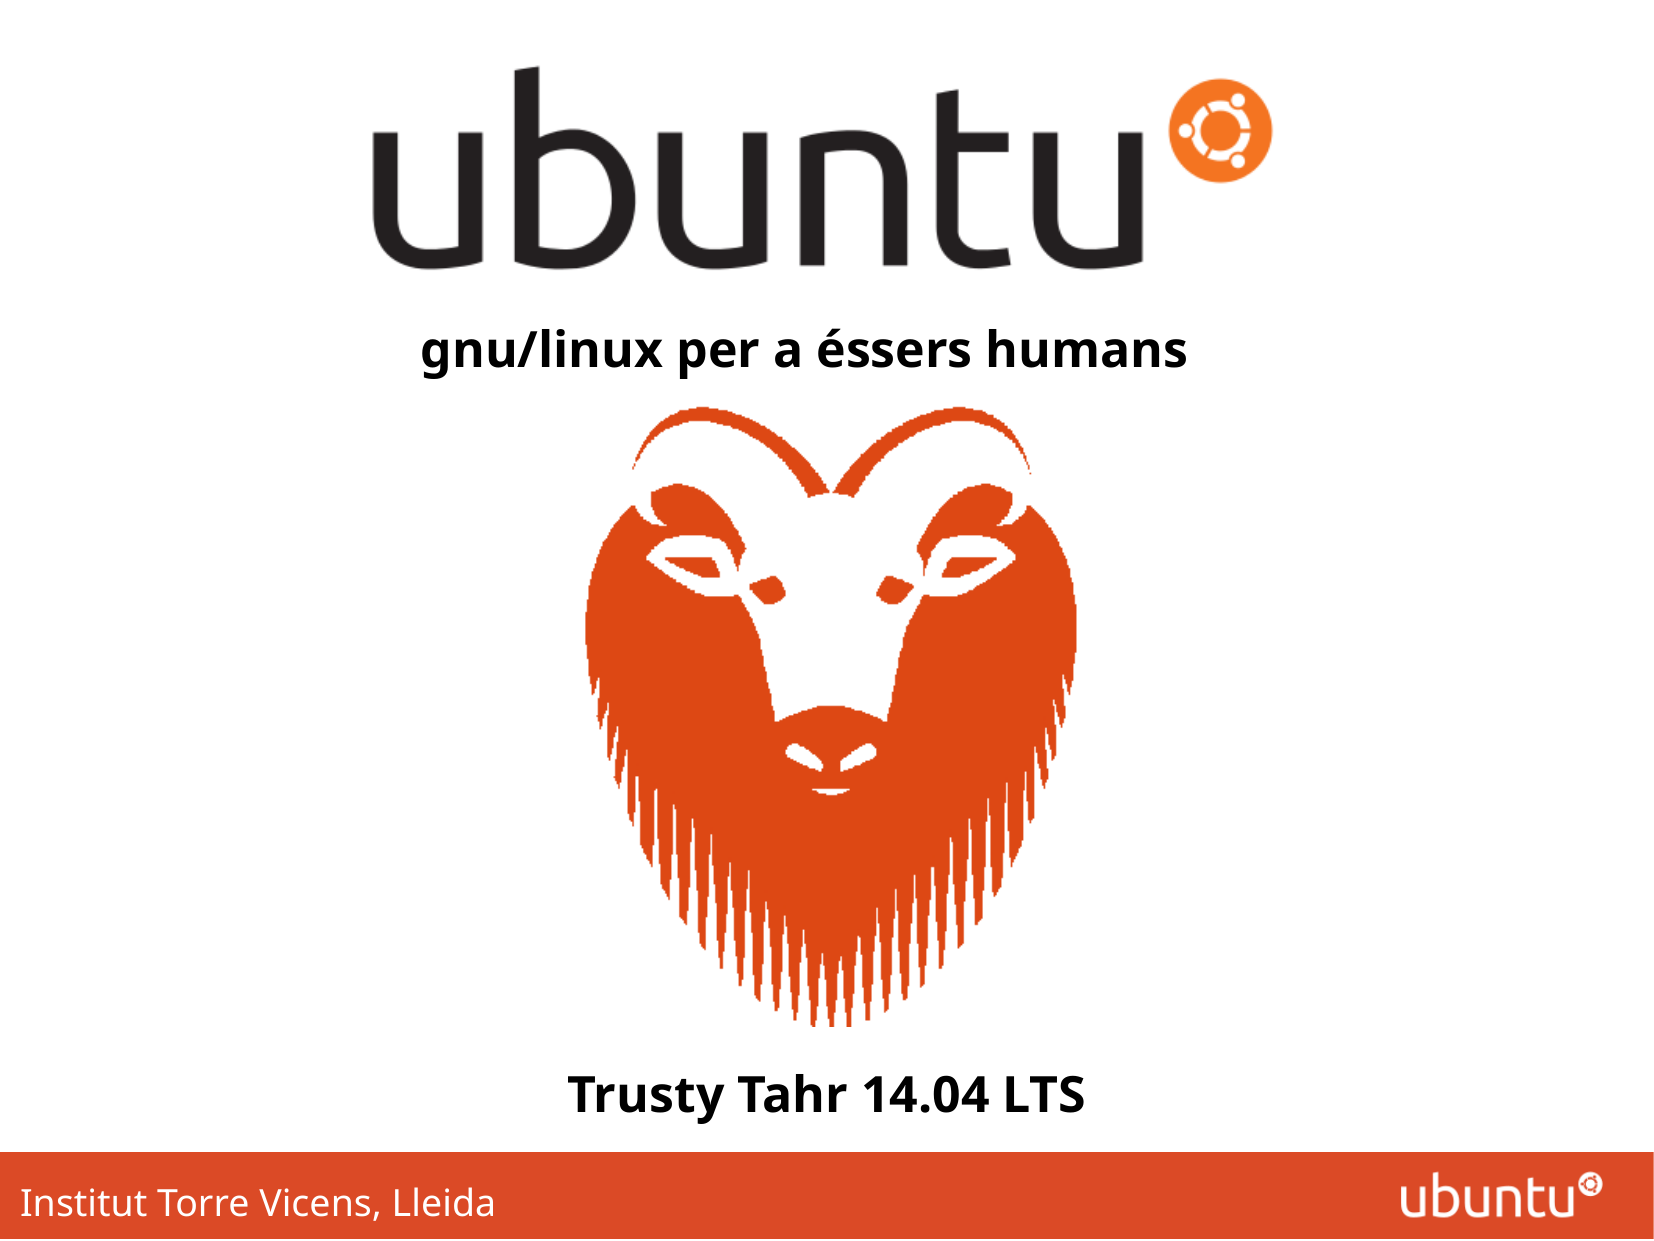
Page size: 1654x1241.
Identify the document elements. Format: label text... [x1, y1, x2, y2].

picture [354, 58, 1292, 278]
text_box Institut Torre Vicens, Lleida 17/05/2014 [5, 1169, 733, 1227]
text_box gnu/linux per a éssers humans [0, 307, 1619, 411]
picture [0, 1152, 1654, 1239]
text_box Trusty Tahr 14.04 LTS [413, 1051, 1241, 1155]
picture [326, 401, 1327, 1027]
